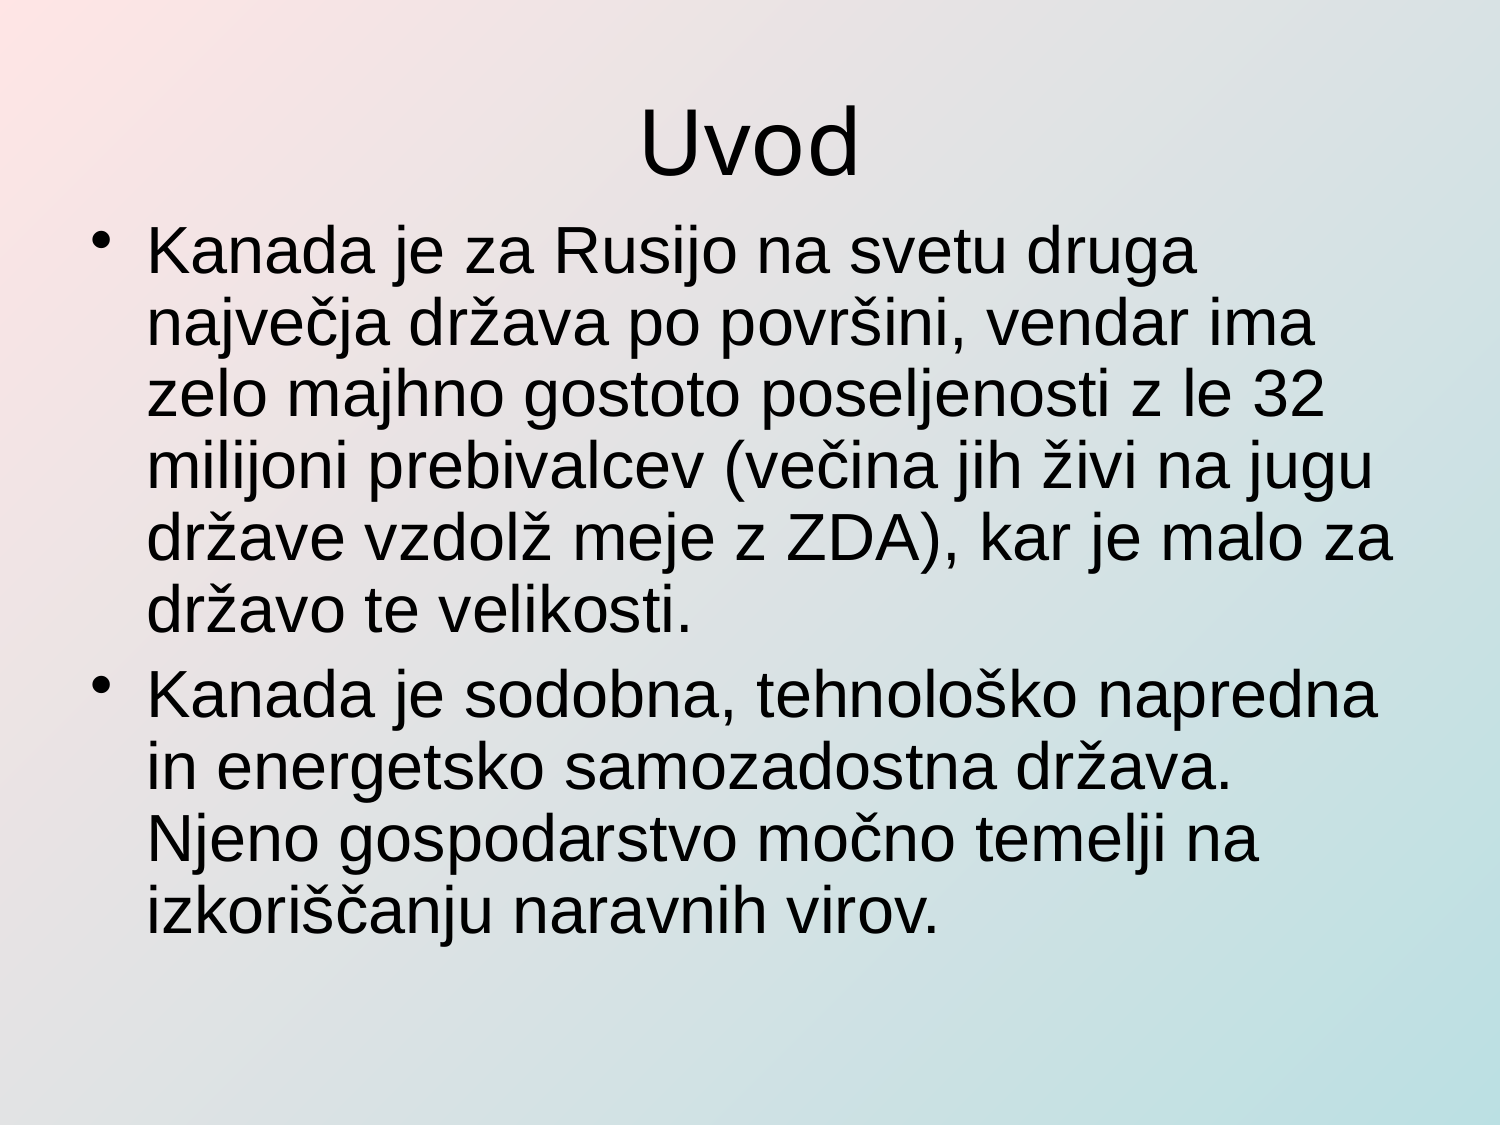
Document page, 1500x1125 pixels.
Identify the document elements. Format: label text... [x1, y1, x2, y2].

list Kanada je za Rusijo na svetu druga največja država po površini, vendar ima zelo majhno gostoto poseljenosti z le 32 milijoni prebivalcev (večina jih živi na jugu države vzdolž meje z ZDA), kar je malo za državo te velikosti. Kanada je sodobna, tehnološko napredna in energetsko samozadostna država. Njeno gospodarstvo močno temelji na izkoriščanju naravnih virov. [75, 208, 1425, 1005]
title Uvod [75, 45, 1425, 208]
